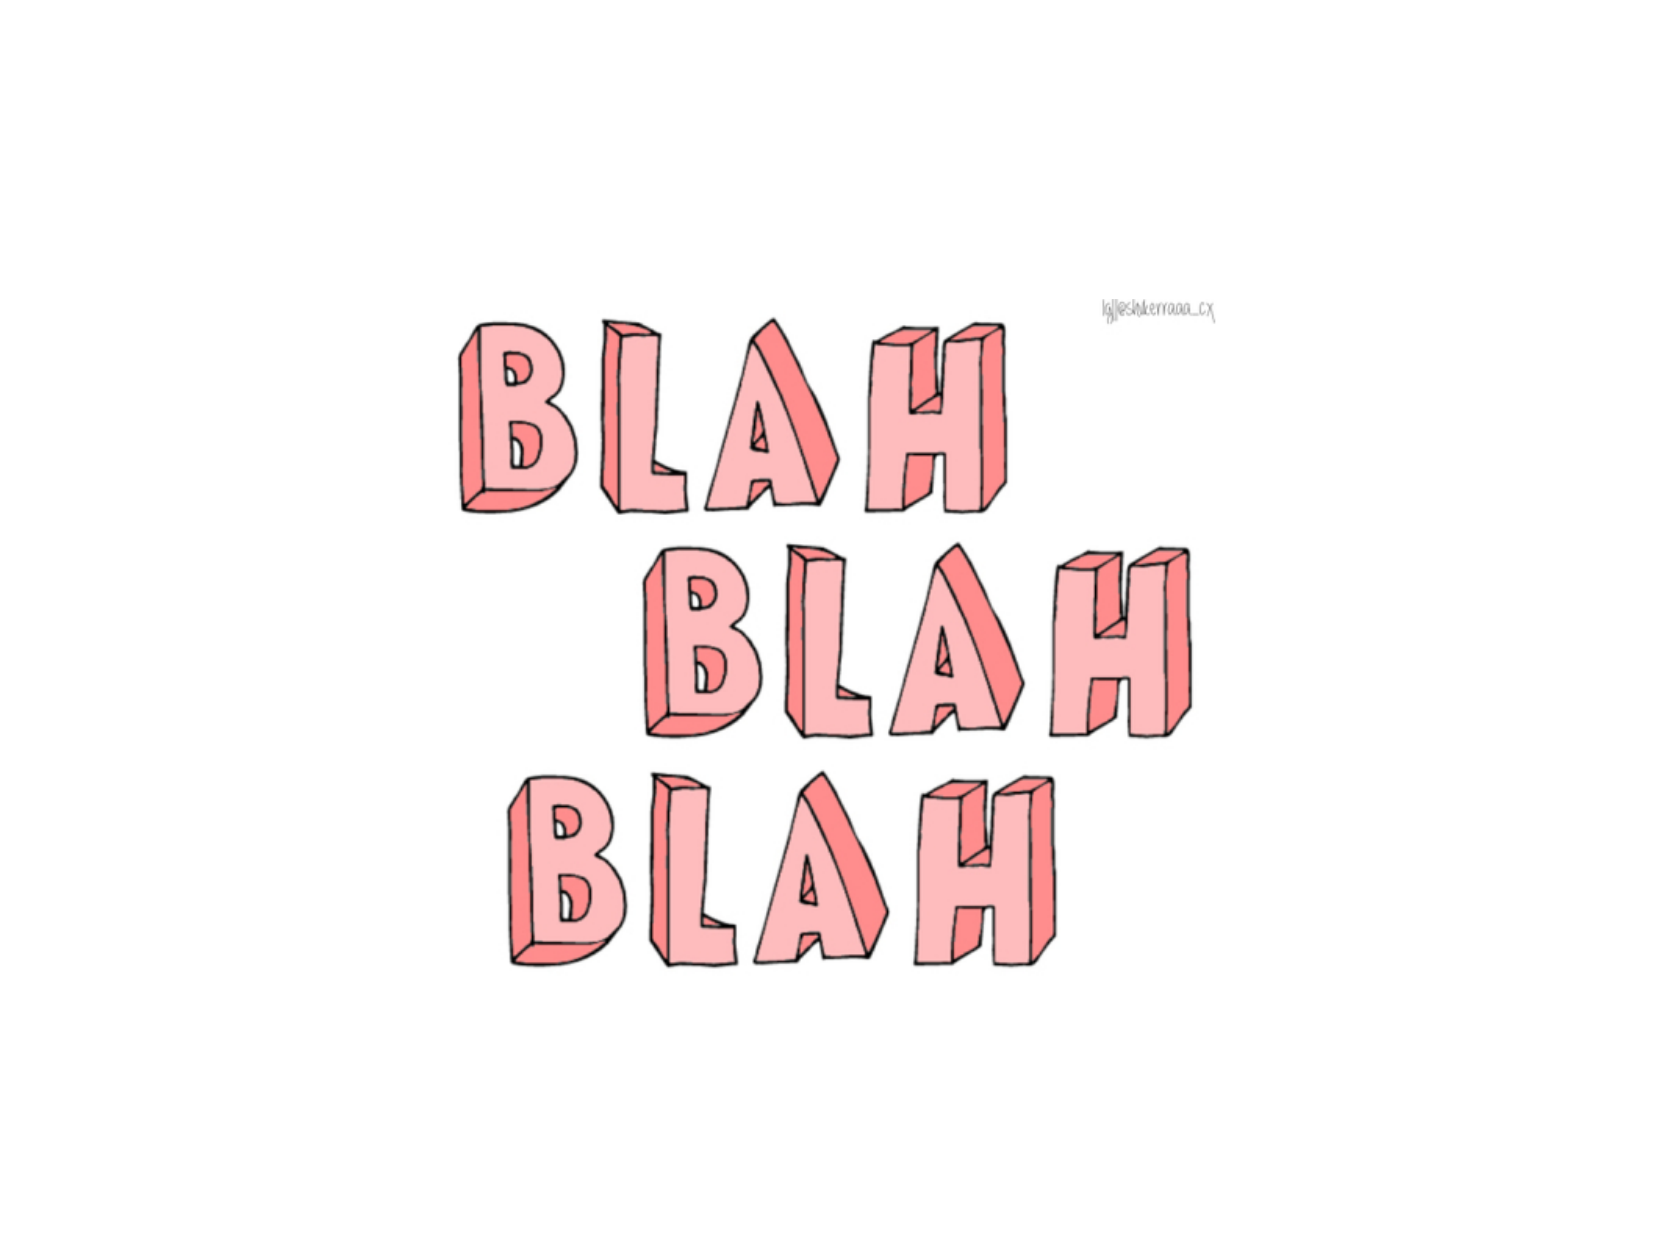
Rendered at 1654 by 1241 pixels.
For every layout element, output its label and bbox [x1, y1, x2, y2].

picture [435, 299, 1217, 986]
